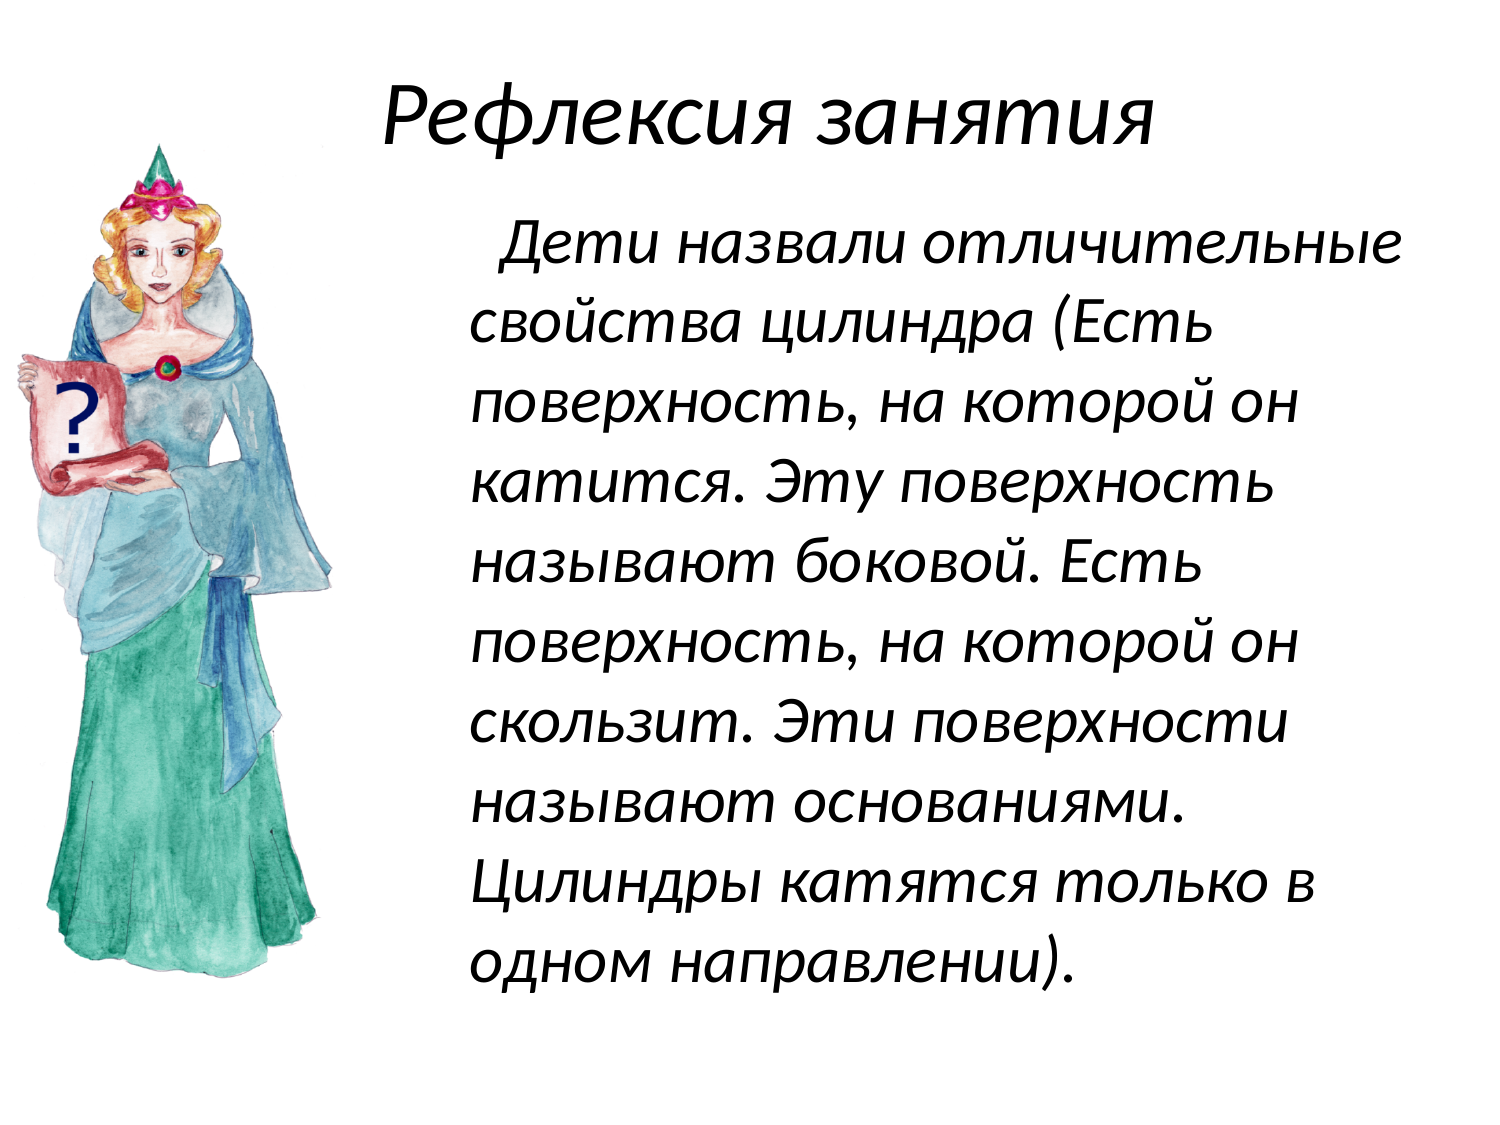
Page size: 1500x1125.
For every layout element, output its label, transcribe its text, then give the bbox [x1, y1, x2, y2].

title Рефлексия занятия [112, 45, 1425, 232]
list Дети назвали отличительные свойства цилиндра (Есть поверхность, на которой он катится. Эту поверхность называют боковой. Есть поверхность, на которой он скользит. Эти поверхности называют основаниями. Цилиндры катятся только в одном направлении). [454, 188, 1425, 1087]
picture [17, 143, 337, 982]
